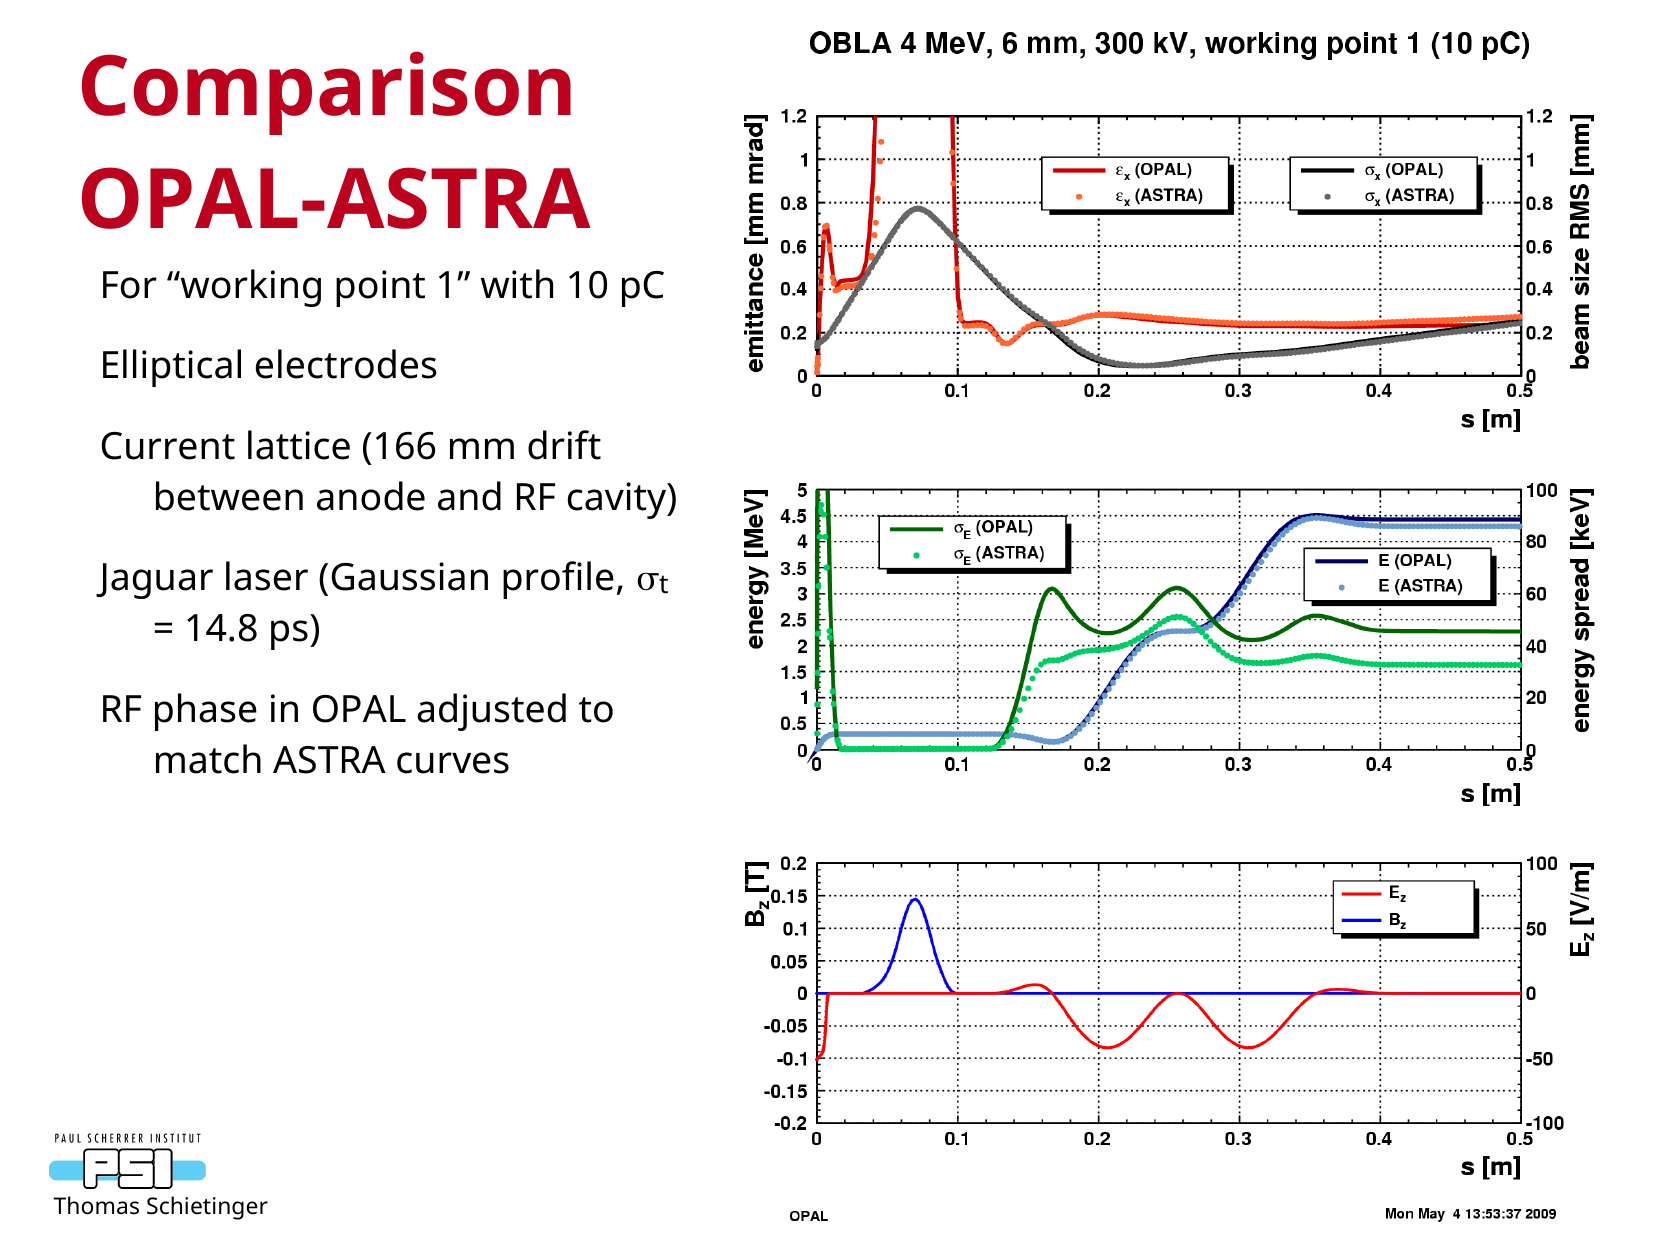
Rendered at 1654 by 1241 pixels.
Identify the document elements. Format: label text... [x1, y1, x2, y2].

list For “working point 1” with 10 pC Elliptical electrodes Current lattice (166 mm drift between anode and RF cavity) Jaguar laser (Gaussian profile, t = 14.8 ps) RF phase in OPAL adjusted to match ASTRA curves [81, 258, 686, 1078]
picture [49, 1133, 206, 1189]
title Comparison OPAL-ASTRA [77, 42, 650, 237]
picture [673, 0, 1637, 1241]
